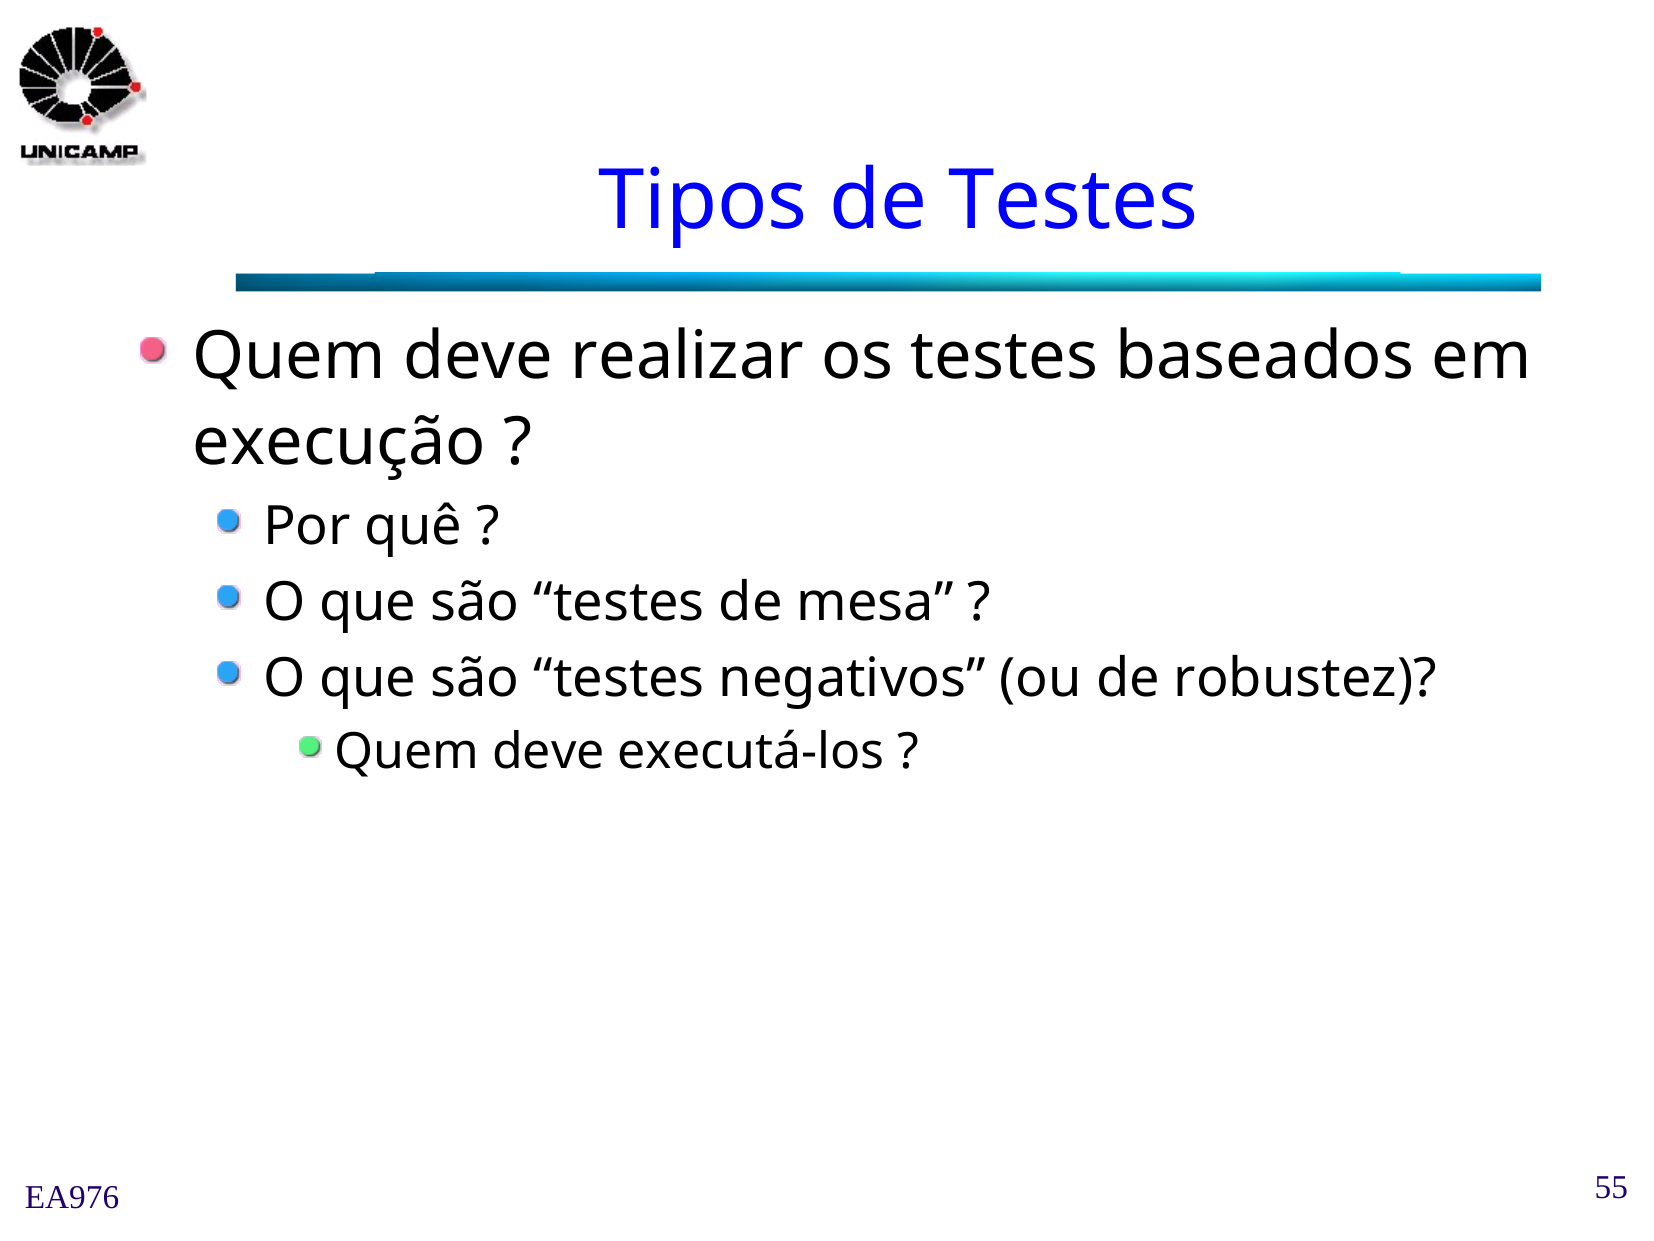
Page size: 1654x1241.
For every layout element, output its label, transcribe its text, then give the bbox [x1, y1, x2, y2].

picture [125, 272, 1654, 295]
title Tipos de Testes [264, 57, 1534, 250]
list Quem deve realizar os testes baseados em execução ? Por quê ? O que são “testes de mesa” ? O que são “testes negativos” (ou de robustez)? Quem deve executá-los ? [121, 309, 1565, 1182]
